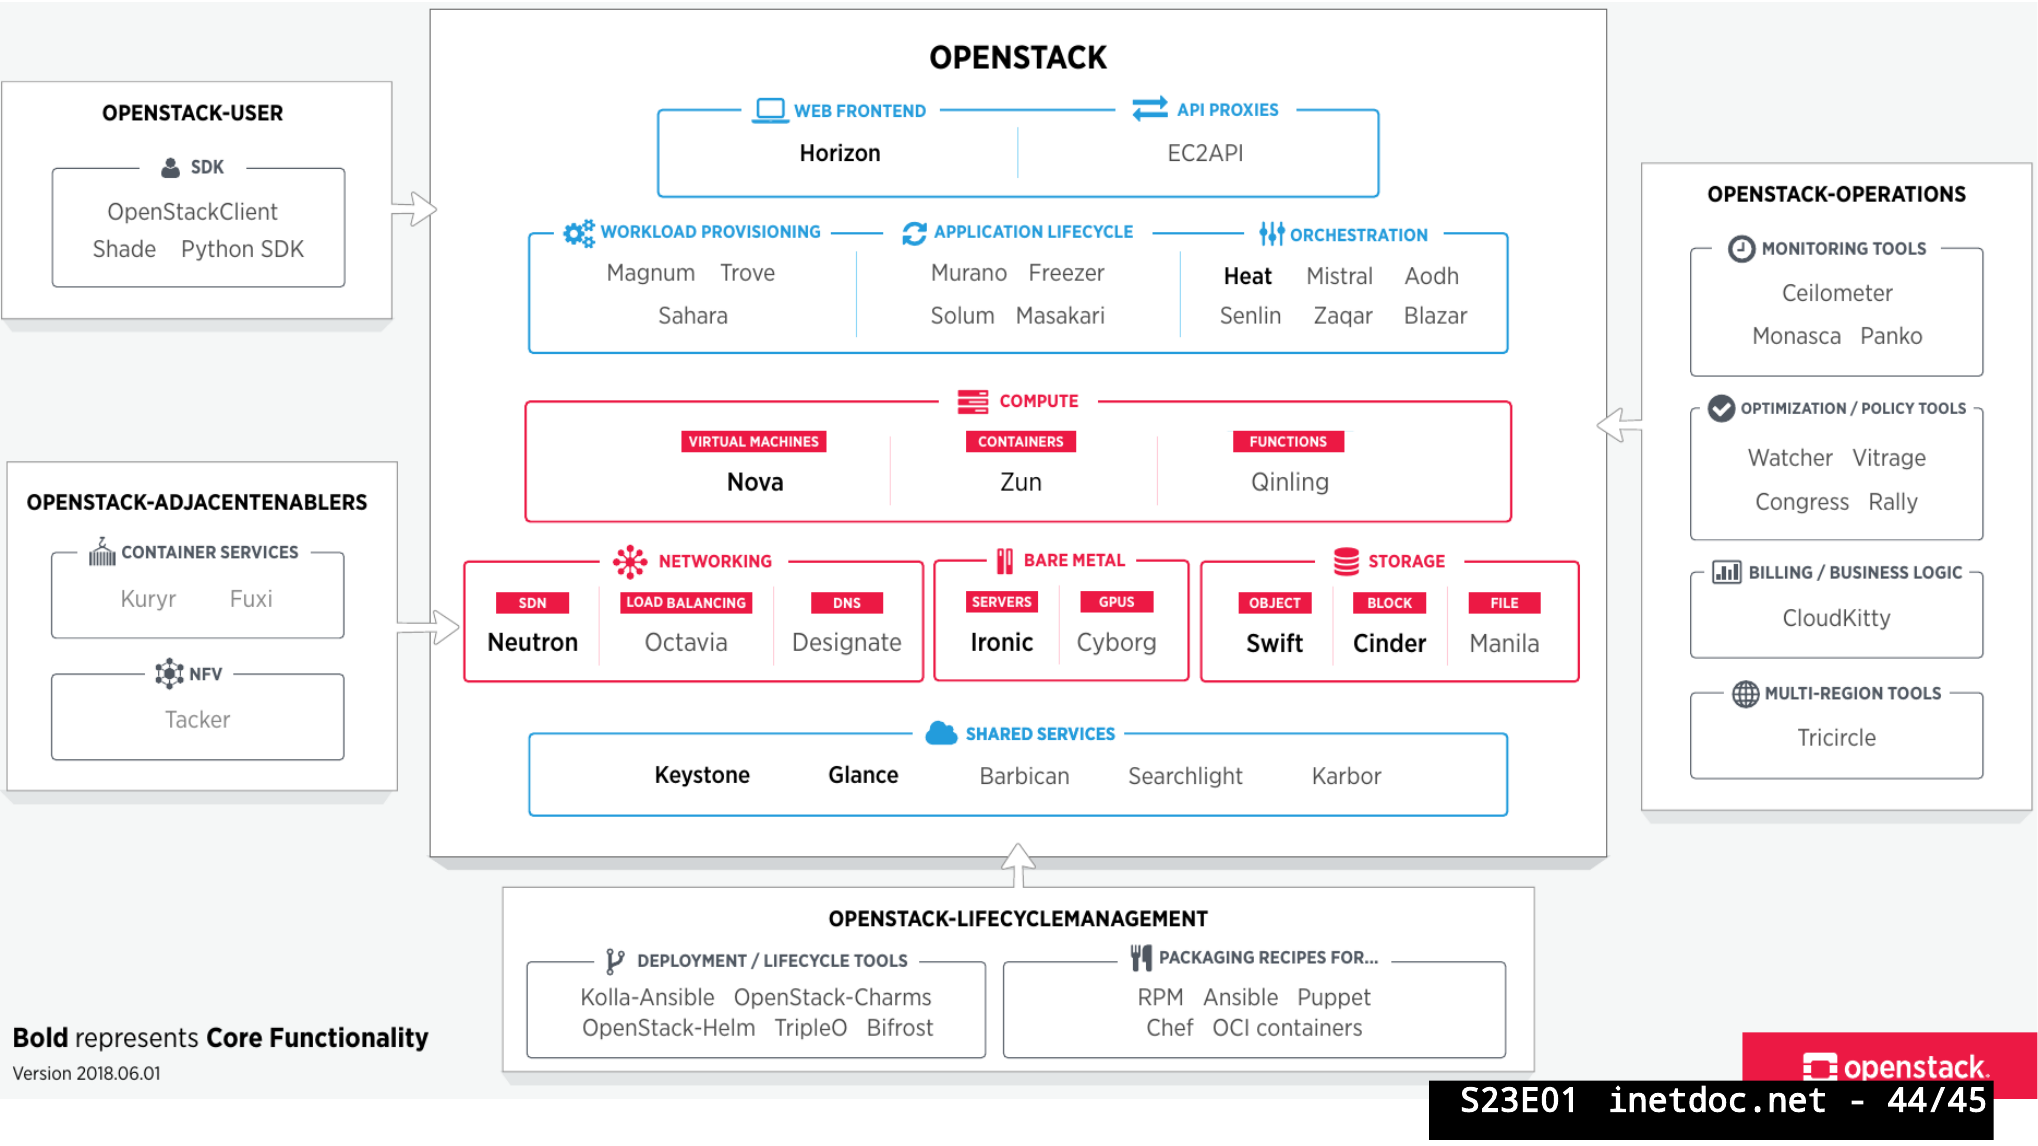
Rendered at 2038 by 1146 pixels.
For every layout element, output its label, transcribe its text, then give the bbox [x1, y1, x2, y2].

text_box S23E01 inetdoc.net - <numéro>/45 [1429, 1080, 1994, 1140]
picture [0, 2, 2038, 1099]
